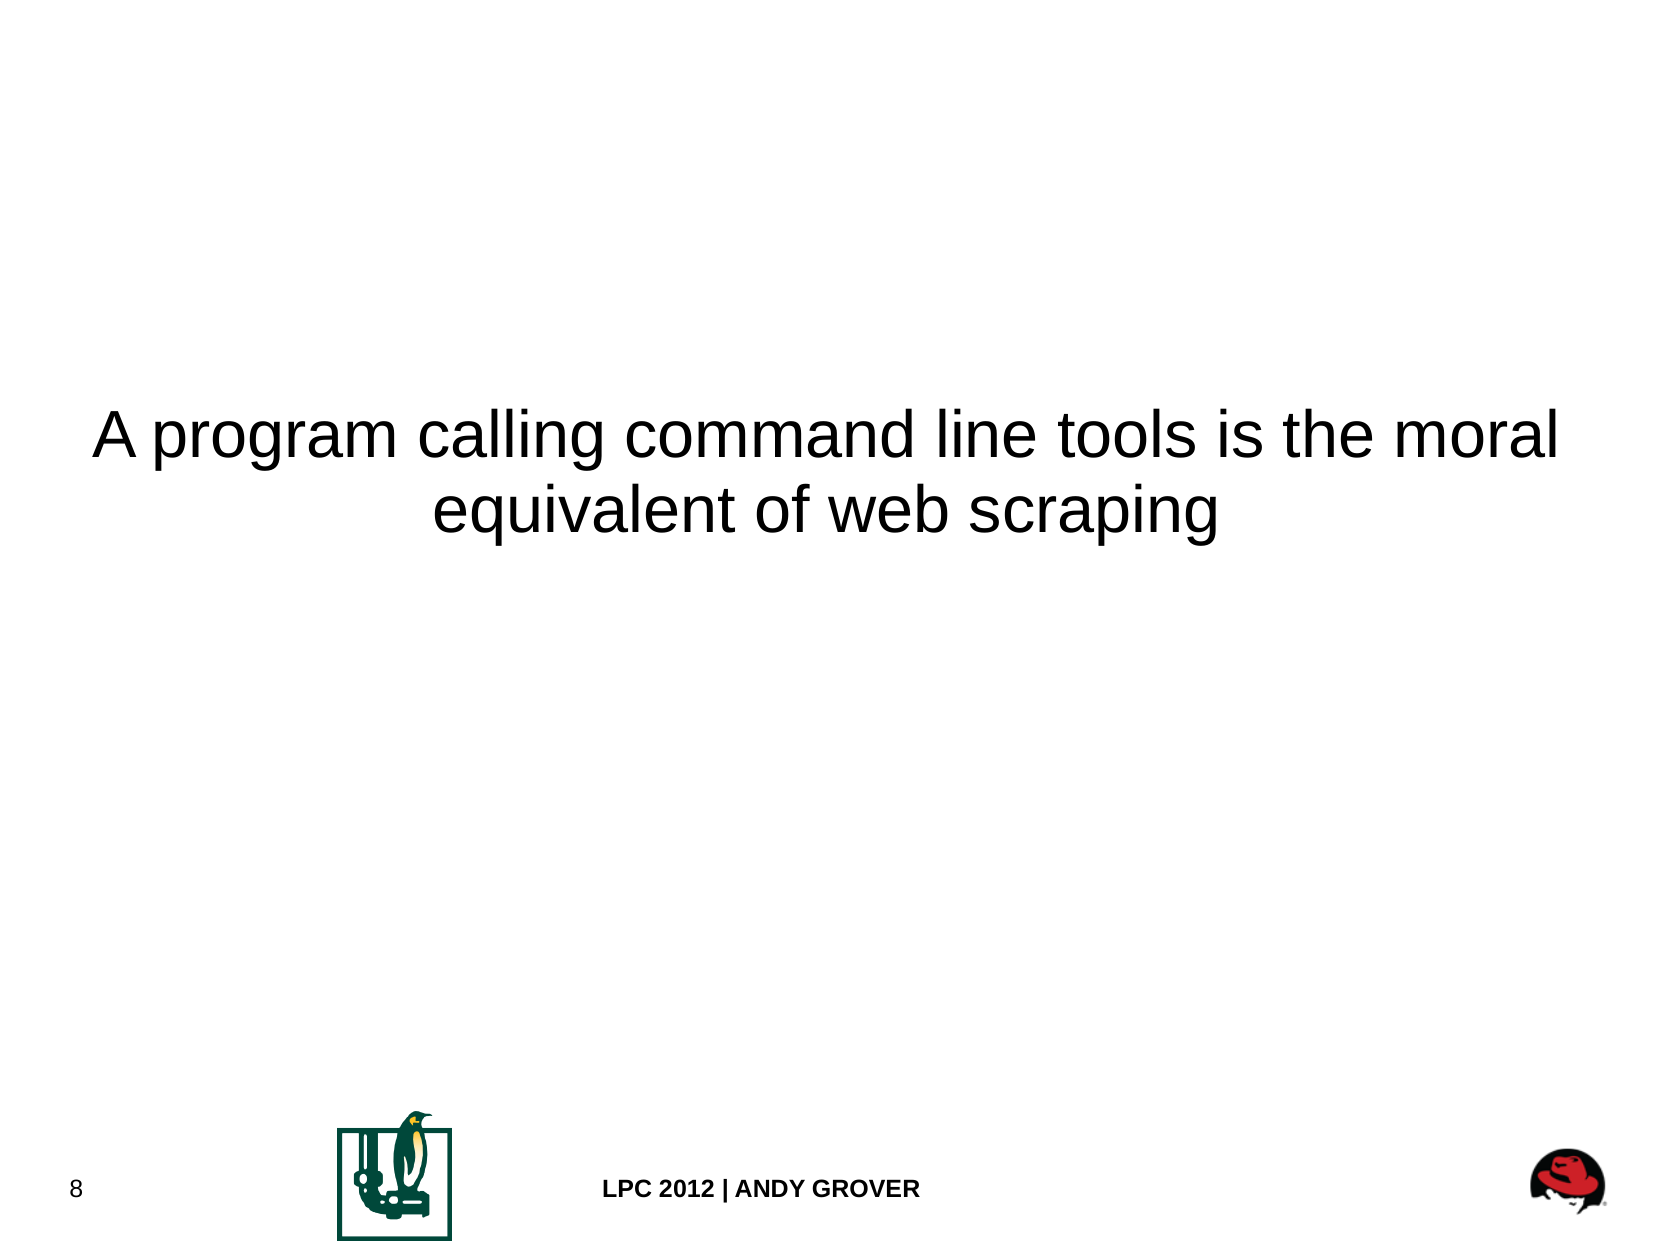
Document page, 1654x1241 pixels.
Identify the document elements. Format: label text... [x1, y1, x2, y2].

picture [337, 1111, 452, 1241]
subtitle A program calling command line tools is the moral equivalent of web scraping [82, 37, 1571, 1039]
picture [1529, 1146, 1613, 1224]
